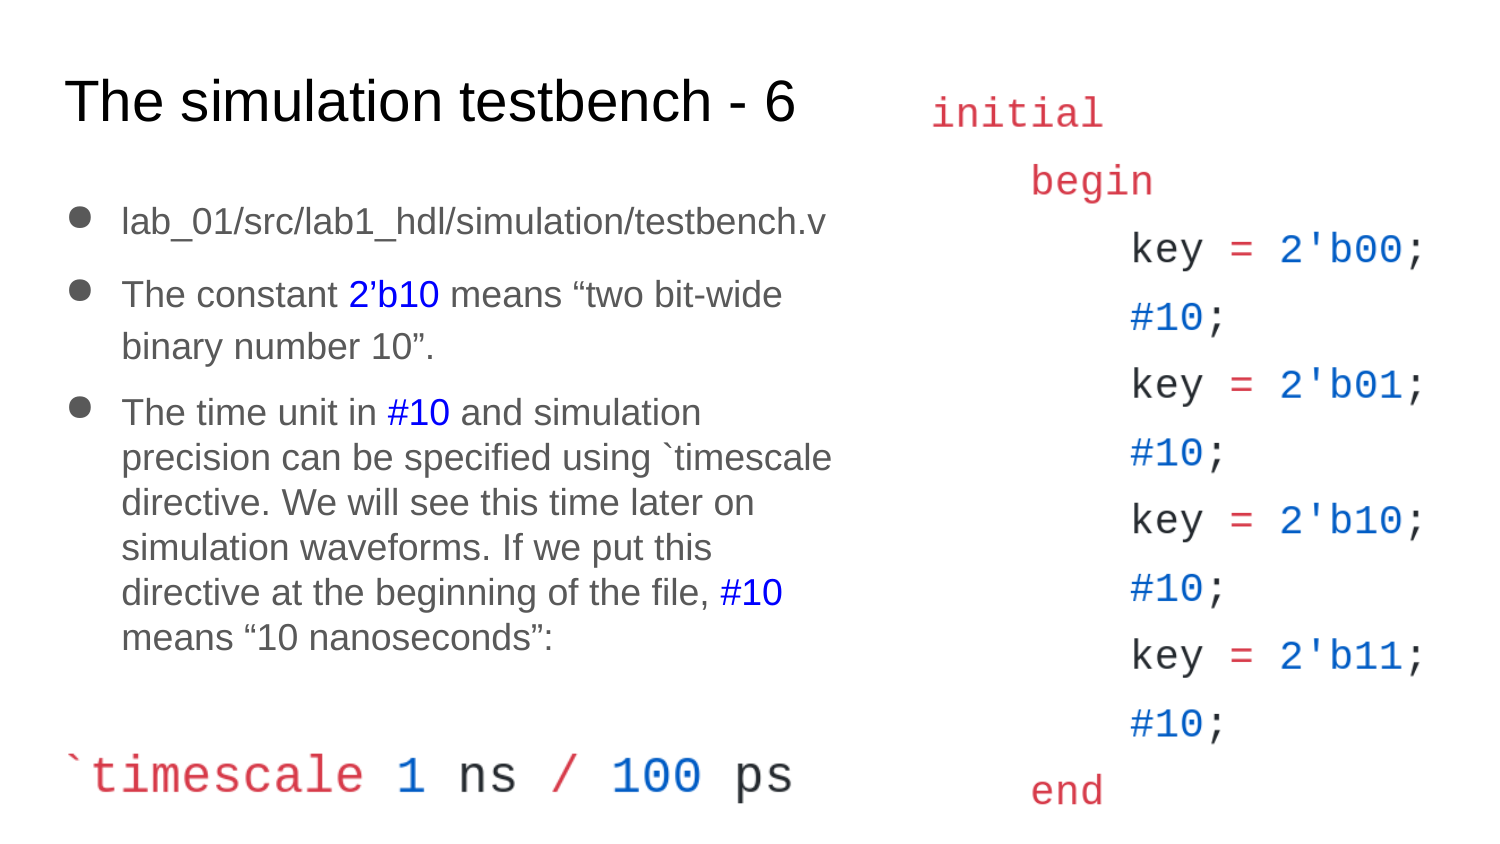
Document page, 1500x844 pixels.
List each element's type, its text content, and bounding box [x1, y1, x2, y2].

list lab_01/src/lab1_hdl/simulation/testbench.v The constant 2’b10 means “two bit-wide binary number 10”. The time unit in #10 and simulation precision can be specified using `timescale directive. We will see this time later on simulation waveforms. If we put this directive at the beginning of the file, #10 means “10 nanoseconds”: [31, 175, 854, 709]
picture [925, 85, 1432, 819]
title The simulation testbench - 6 [49, 47, 845, 142]
picture [49, 744, 826, 819]
